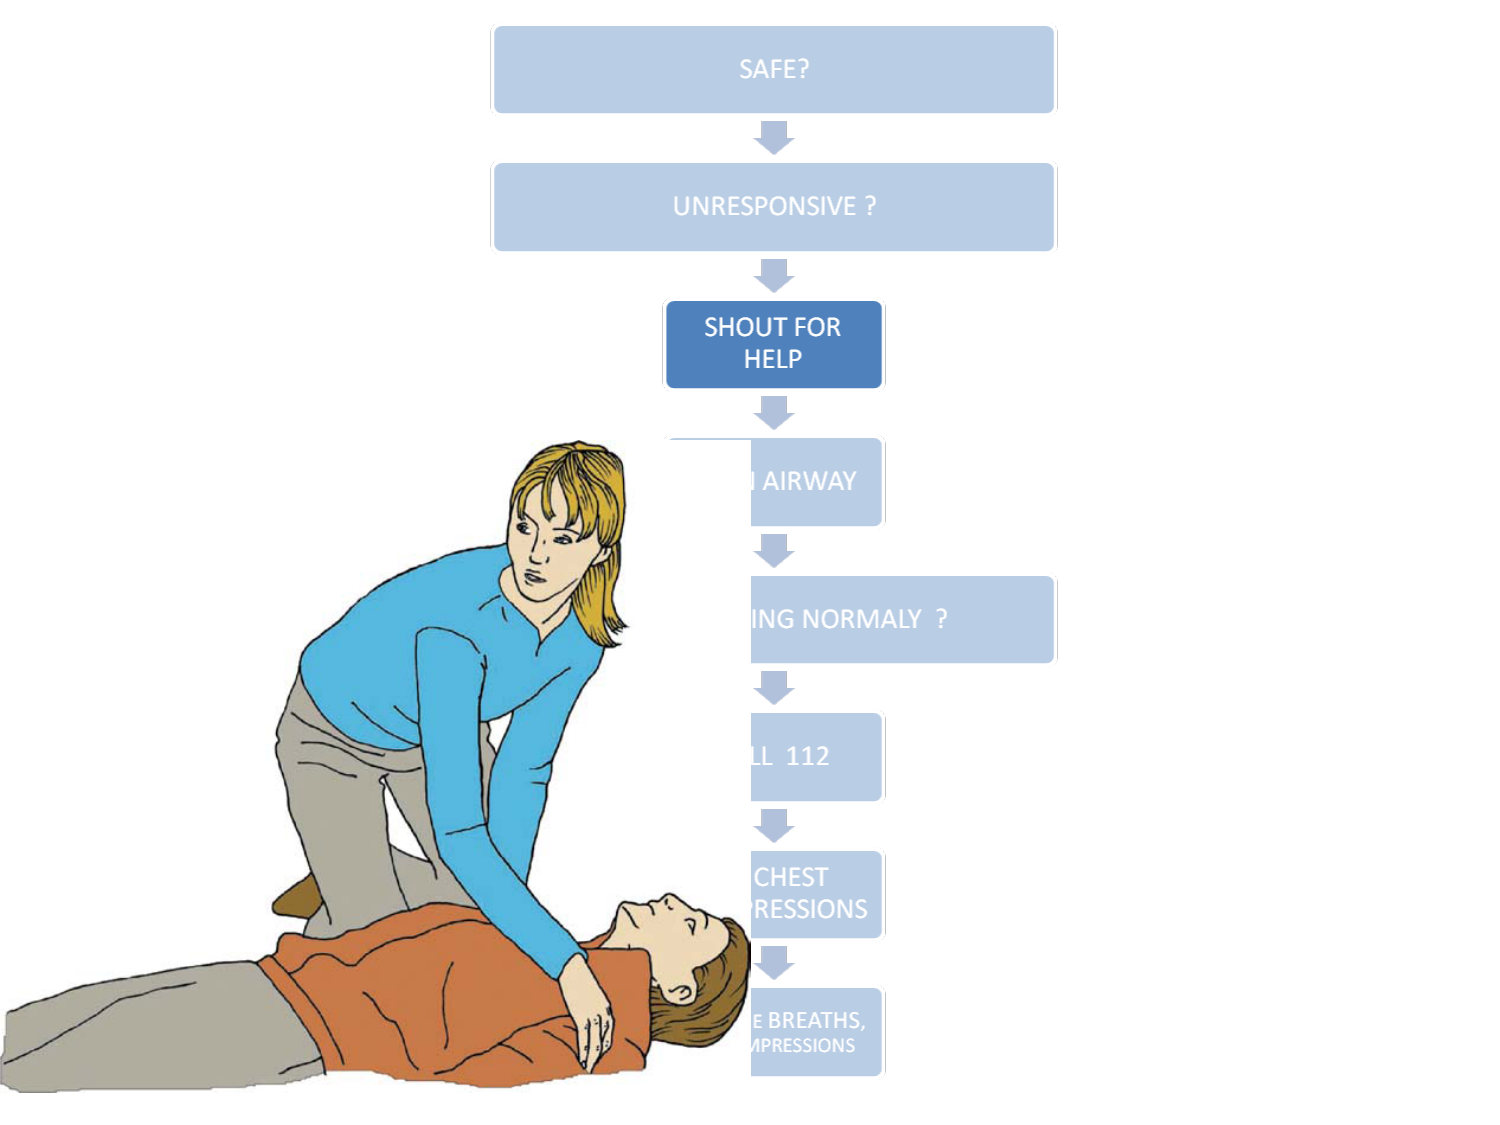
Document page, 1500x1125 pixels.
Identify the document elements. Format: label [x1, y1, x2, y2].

picture [0, 21, 1408, 1093]
